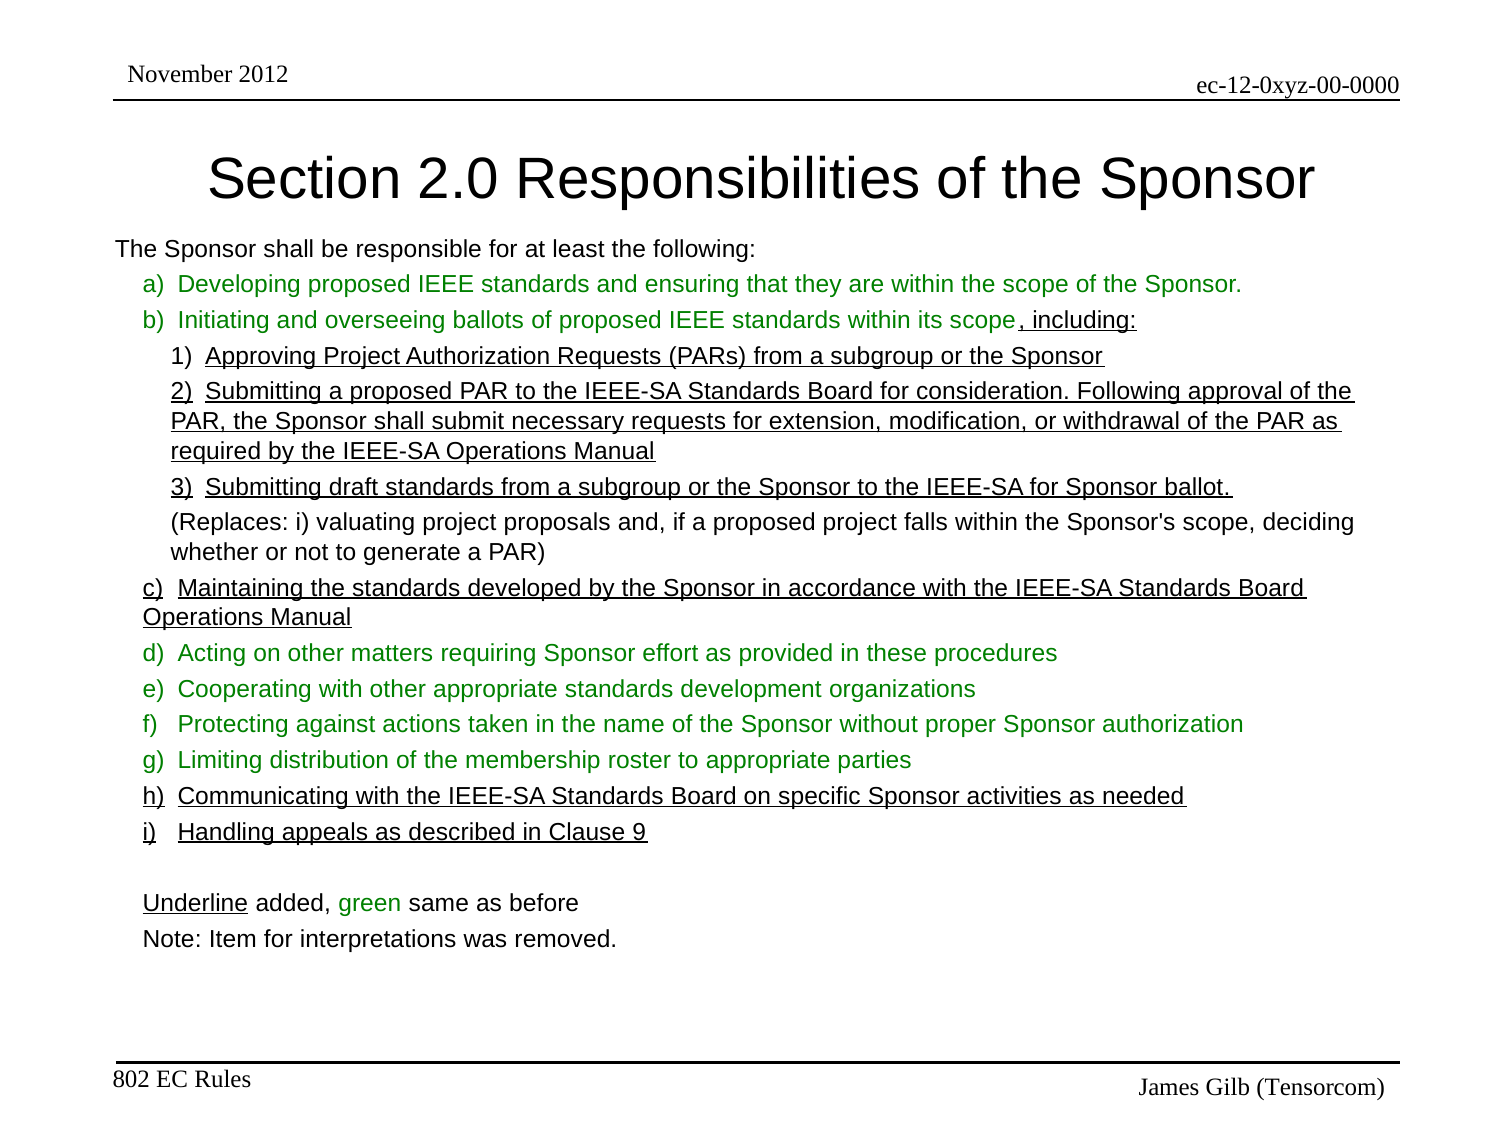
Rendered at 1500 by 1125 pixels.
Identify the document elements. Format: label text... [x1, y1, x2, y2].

list The Sponsor shall be responsible for at least the following: a) Developing proposed IEEE standards and ensuring that they are within the scope of the Sponsor. b) Initiating and overseeing ballots of proposed IEEE standards within its scope, including: 1) Approving Project Authorization Requests (PARs) from a subgroup or the Sponsor 2) Submitting a proposed PAR to the IEEE-SA Standards Board for consideration. Following approval of the PAR, the Sponsor shall submit necessary requests for extension, modification, or withdrawal of the PAR as required by the IEEE-SA Operations Manual 3) Submitting draft standards from a subgroup or the Sponsor to the IEEE-SA for Sponsor ballot. (Replaces: i) valuating project proposals and, if a proposed project falls within the Sponsor's scope, deciding whether or not to generate a PAR) c) Maintaining the standards developed by the Sponsor in accordance with the IEEE-SA Standards Board Operations Manual d) Acting on other matters requiring Sponsor effort as provided in these procedures e) Cooperating with other appropriate standards development organizations f) Protecting against actions taken in the name of the Sponsor without proper Sponsor authorization g) Limiting distribution of the membership roster to appropriate parties h) Communicating with the IEEE-SA Standards Board on specific Sponsor activities as needed i) Handling appeals as described in Clause 9 Underline added, green same as before Note: Item for interpretations was removed. [99, 224, 1375, 968]
title Section 2.0 Responsibilities of the Sponsor [125, 112, 1401, 238]
